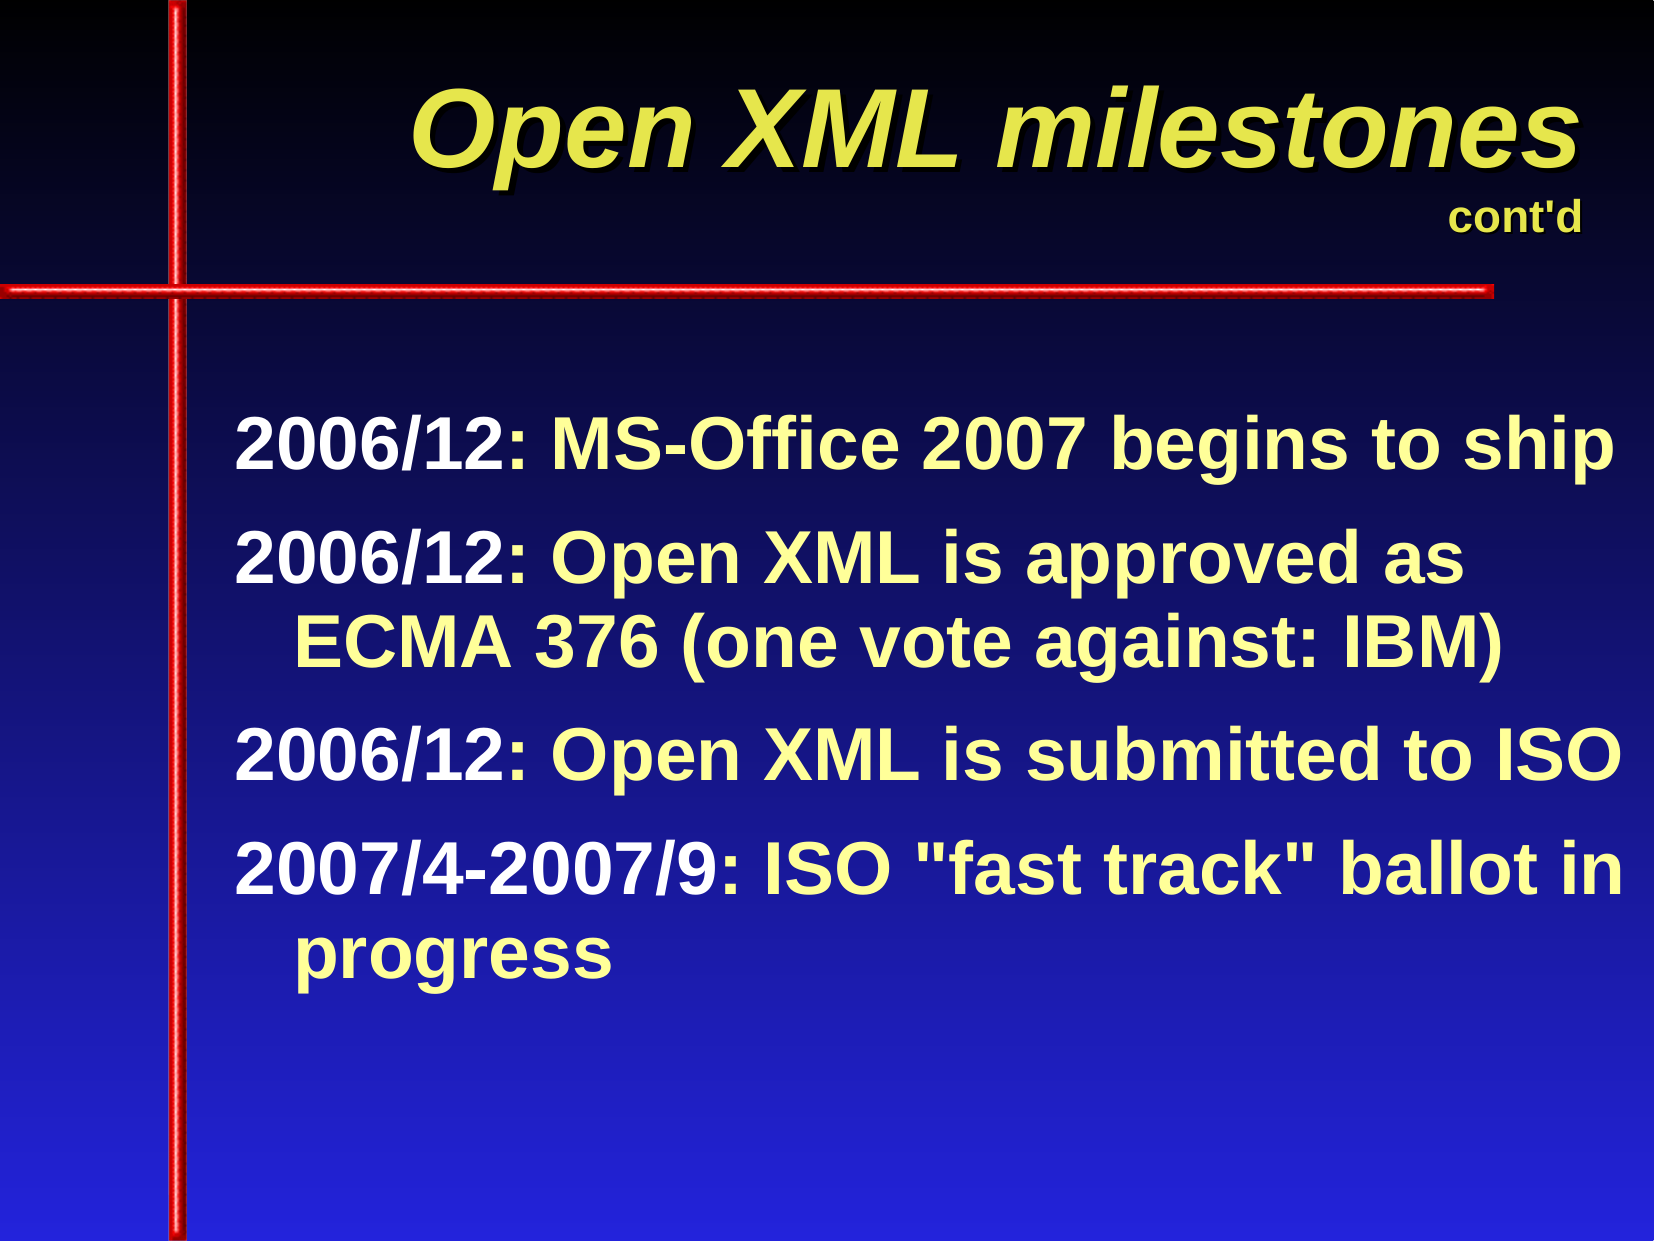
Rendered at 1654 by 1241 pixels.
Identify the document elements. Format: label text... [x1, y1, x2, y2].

list 2006/12: MS-Office 2007 begins to ship 2006/12: Open XML is approved as ECMA 376 (one vote against: IBM) 2006/12: Open XML is submitted to ISO 2007/4-2007/9: ISO "fast track" ballot in progress [234, 401, 1632, 1163]
title Open XML milestones cont'd [171, 13, 1584, 295]
picture [0, 1, 1495, 1240]
